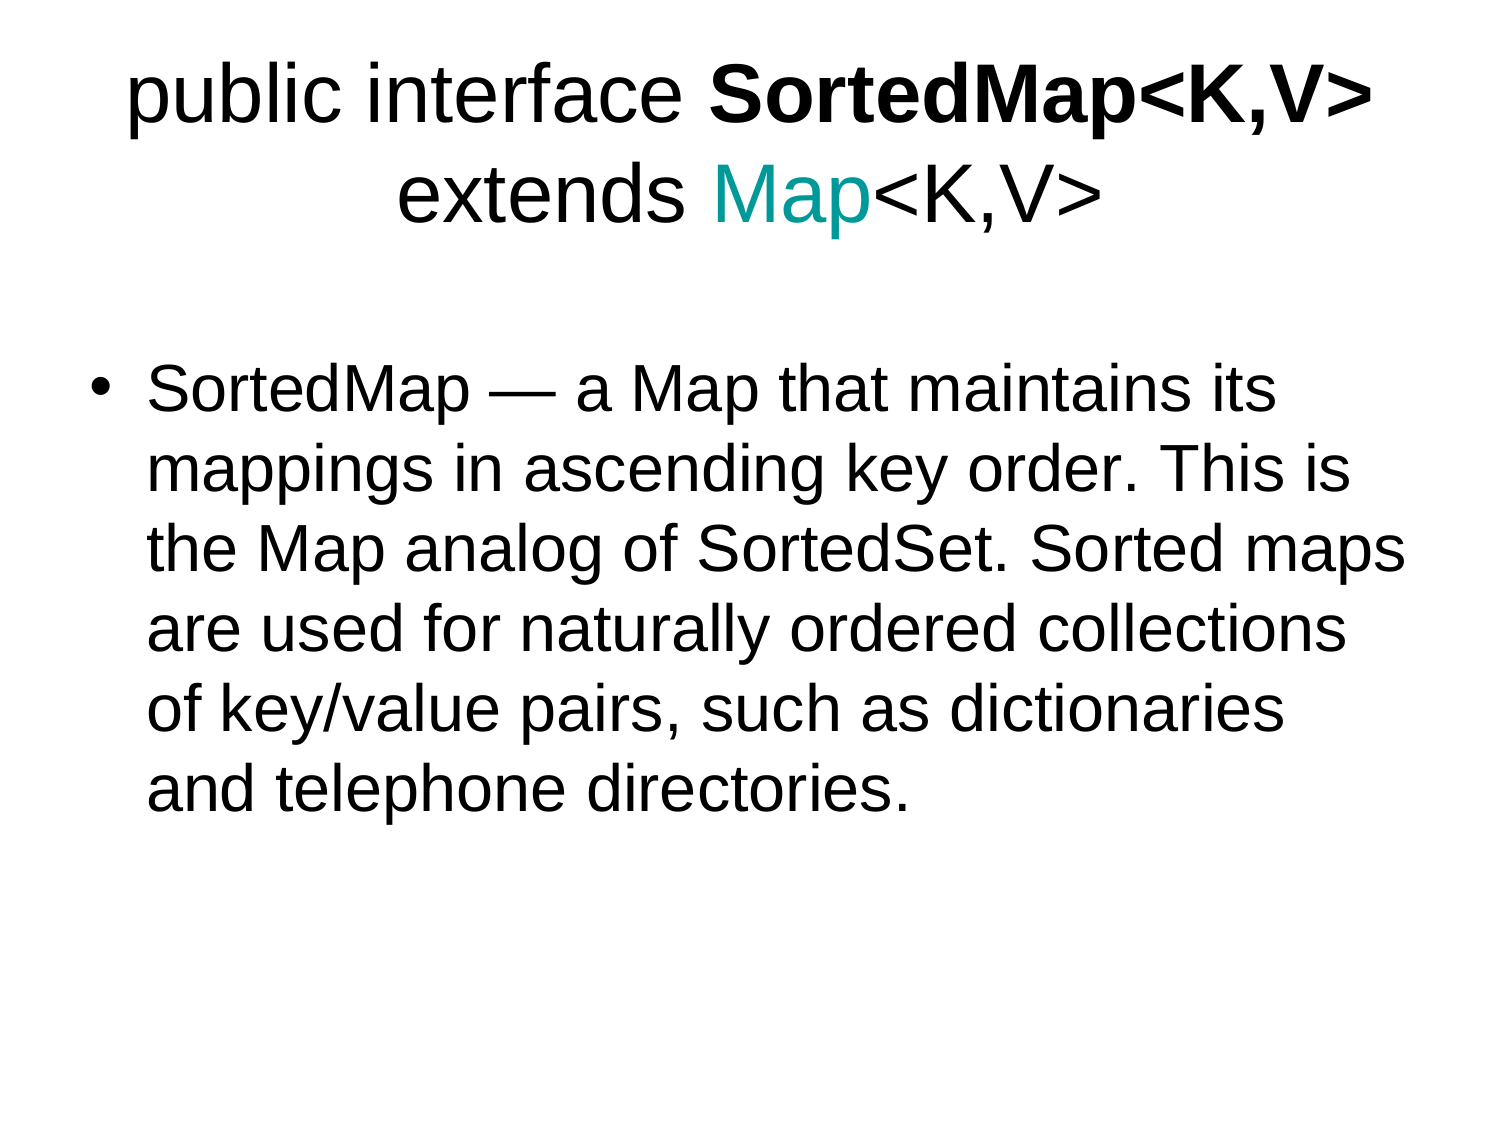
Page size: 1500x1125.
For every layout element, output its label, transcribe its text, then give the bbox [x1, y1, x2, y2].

title public interface SortedMap<K,V> extends Map<K,V> [75, 31, 1426, 247]
list SortedMap — a Map that maintains its mappings in ascending key order. This is the Map analog of SortedSet. Sorted maps are used for naturally ordered collections of key/value pairs, such as dictionaries and telephone directories. [75, 337, 1426, 1006]
